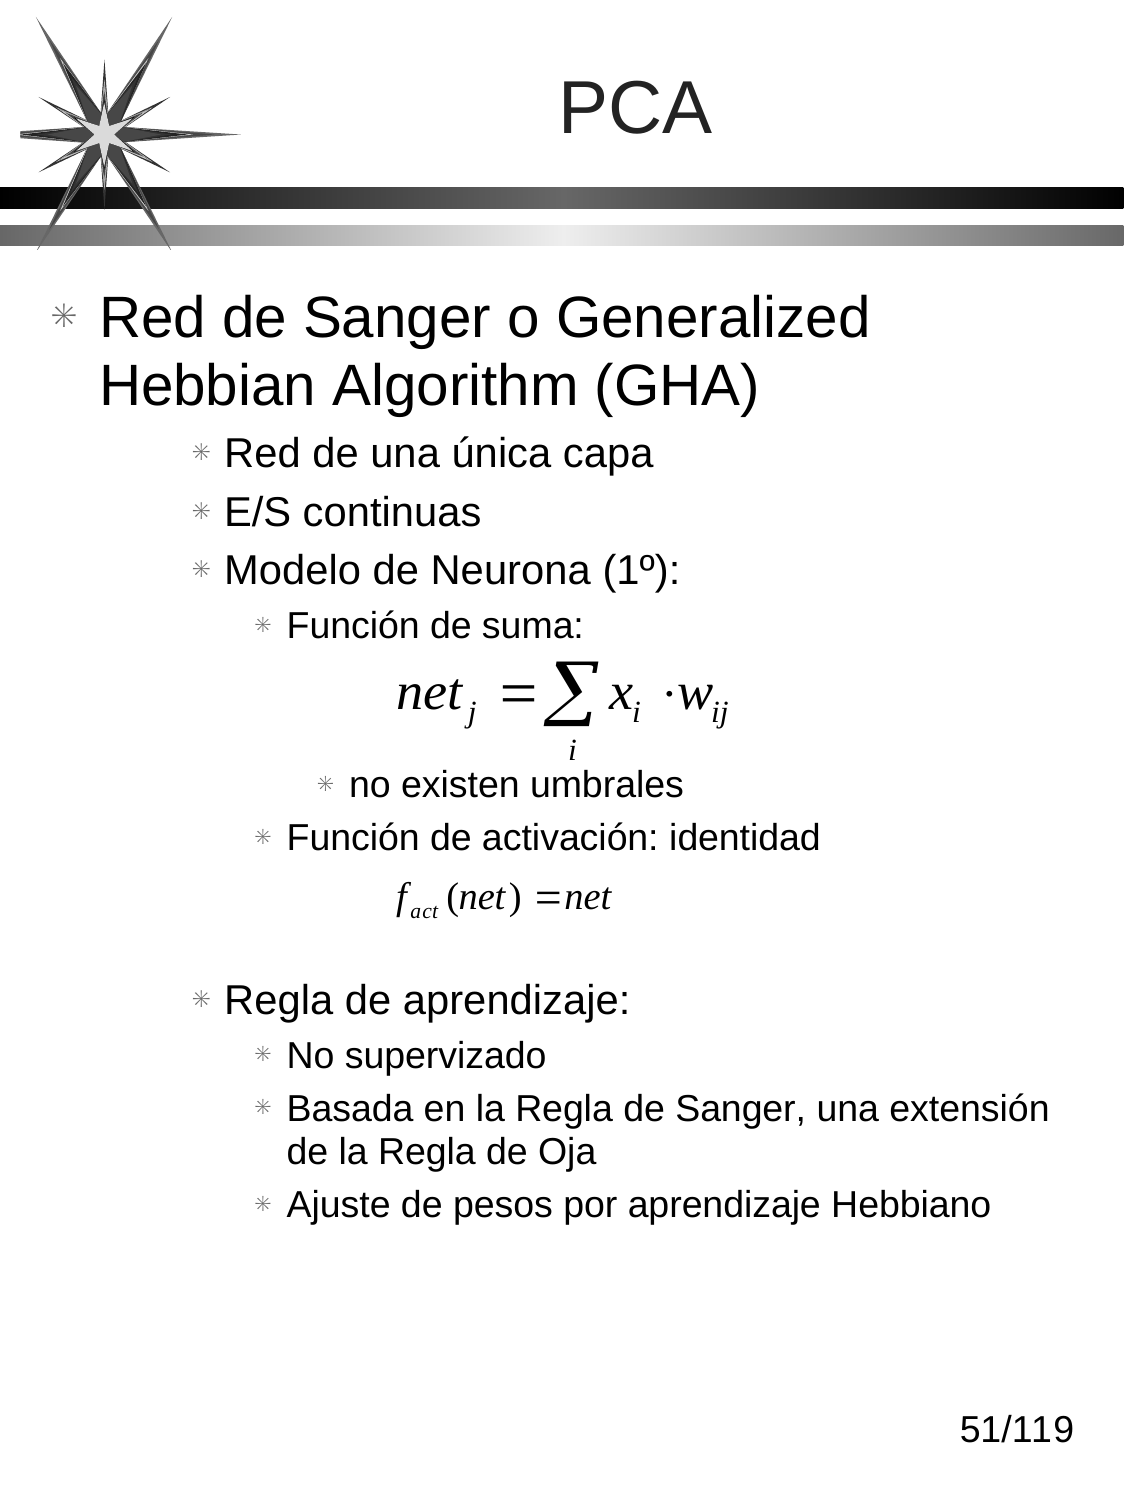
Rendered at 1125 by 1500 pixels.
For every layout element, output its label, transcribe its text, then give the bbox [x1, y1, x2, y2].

chart [383, 872, 822, 1256]
title PCA [174, 3, 1097, 210]
list Red de Sanger o Generalized Hebbian Algorithm (GHA) Red de una única capa E/S continuas Modelo de Neurona (1º): Función de suma: no existen umbrales Función de activación: identidad Regla de aprendizaje: No supervizado Basada en la Regla de Sanger, una extensión de la Regla de Oja Ajuste de pesos por aprendizaje Hebbiano [37, 275, 1075, 1465]
chart [387, 652, 962, 771]
